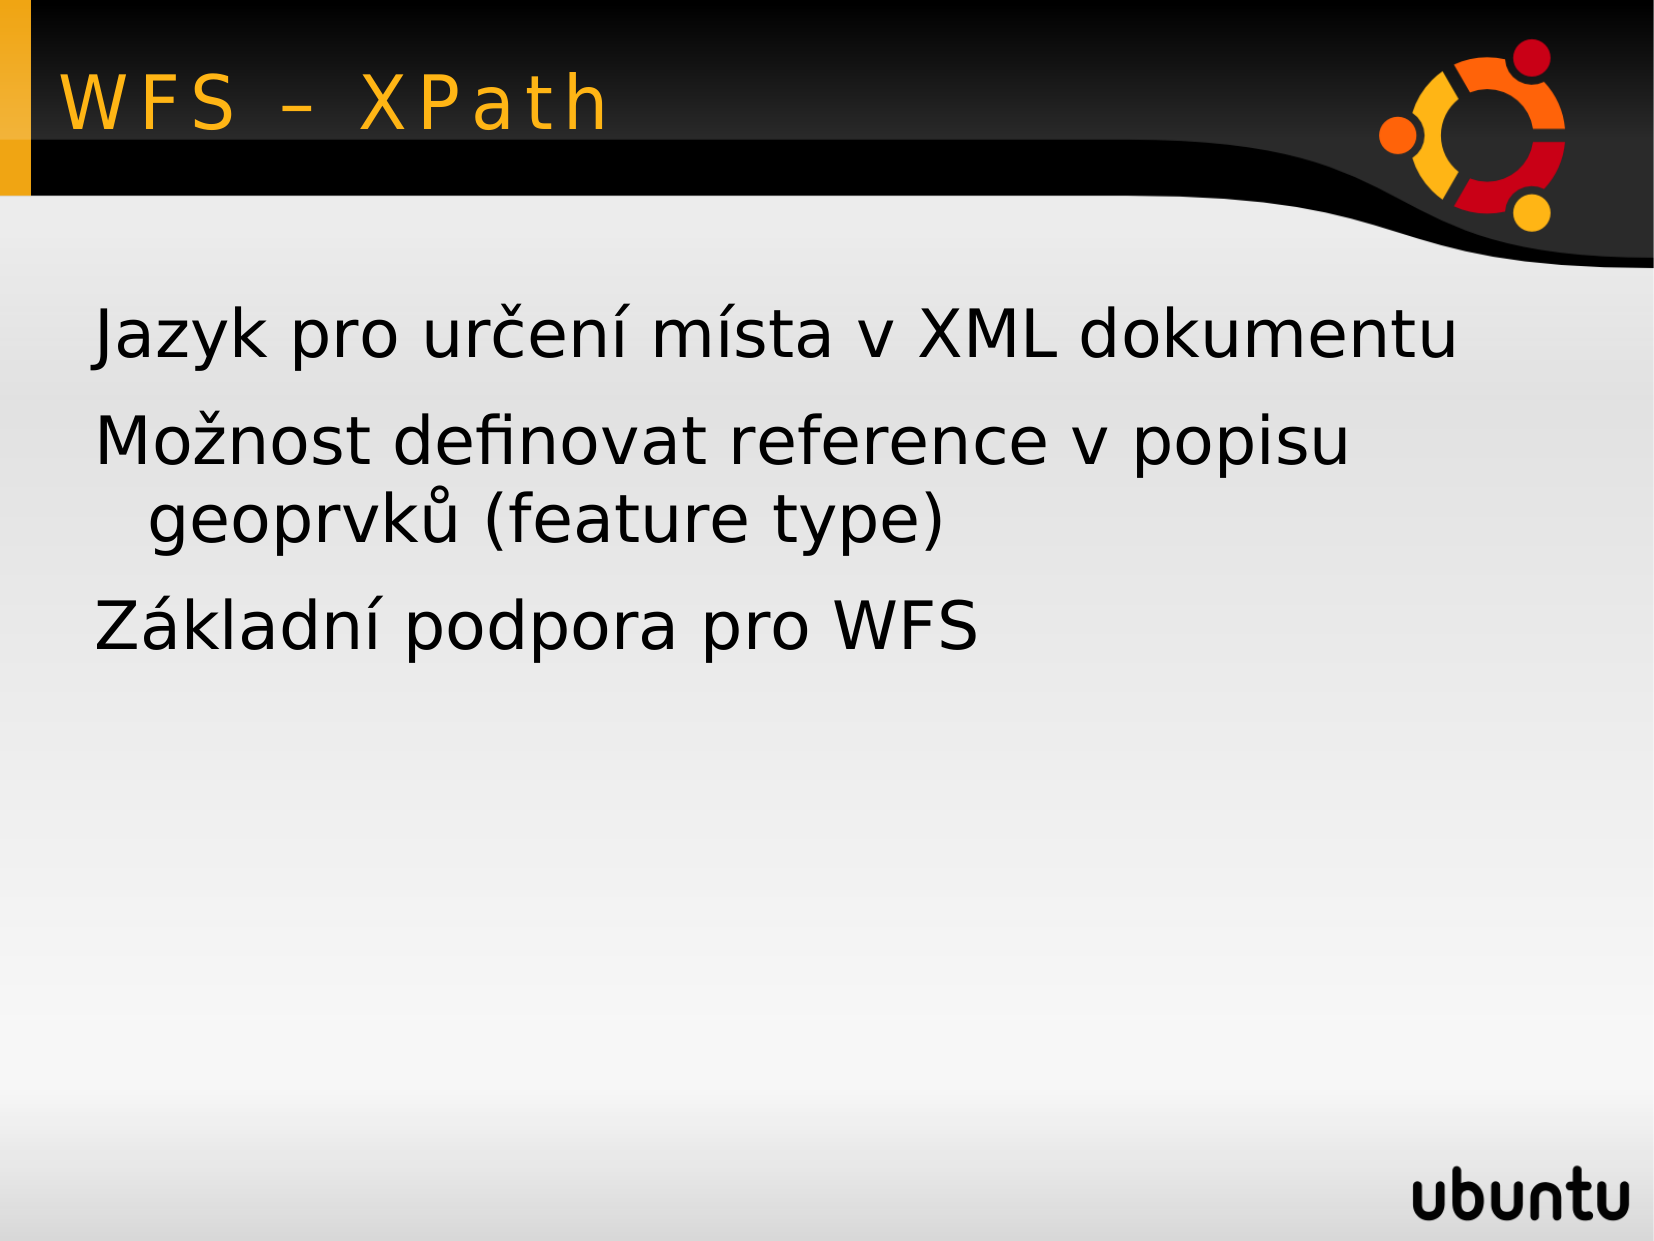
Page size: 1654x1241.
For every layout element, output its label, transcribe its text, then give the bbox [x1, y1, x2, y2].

list Jazyk pro určení místa v XML dokumentu Možnost definovat reference v popisu geoprvků (feature type) Základní podpora pro WFS [76, 295, 1565, 1114]
title WFS – XPath [59, 29, 1270, 178]
picture [0, 0, 1654, 1241]
